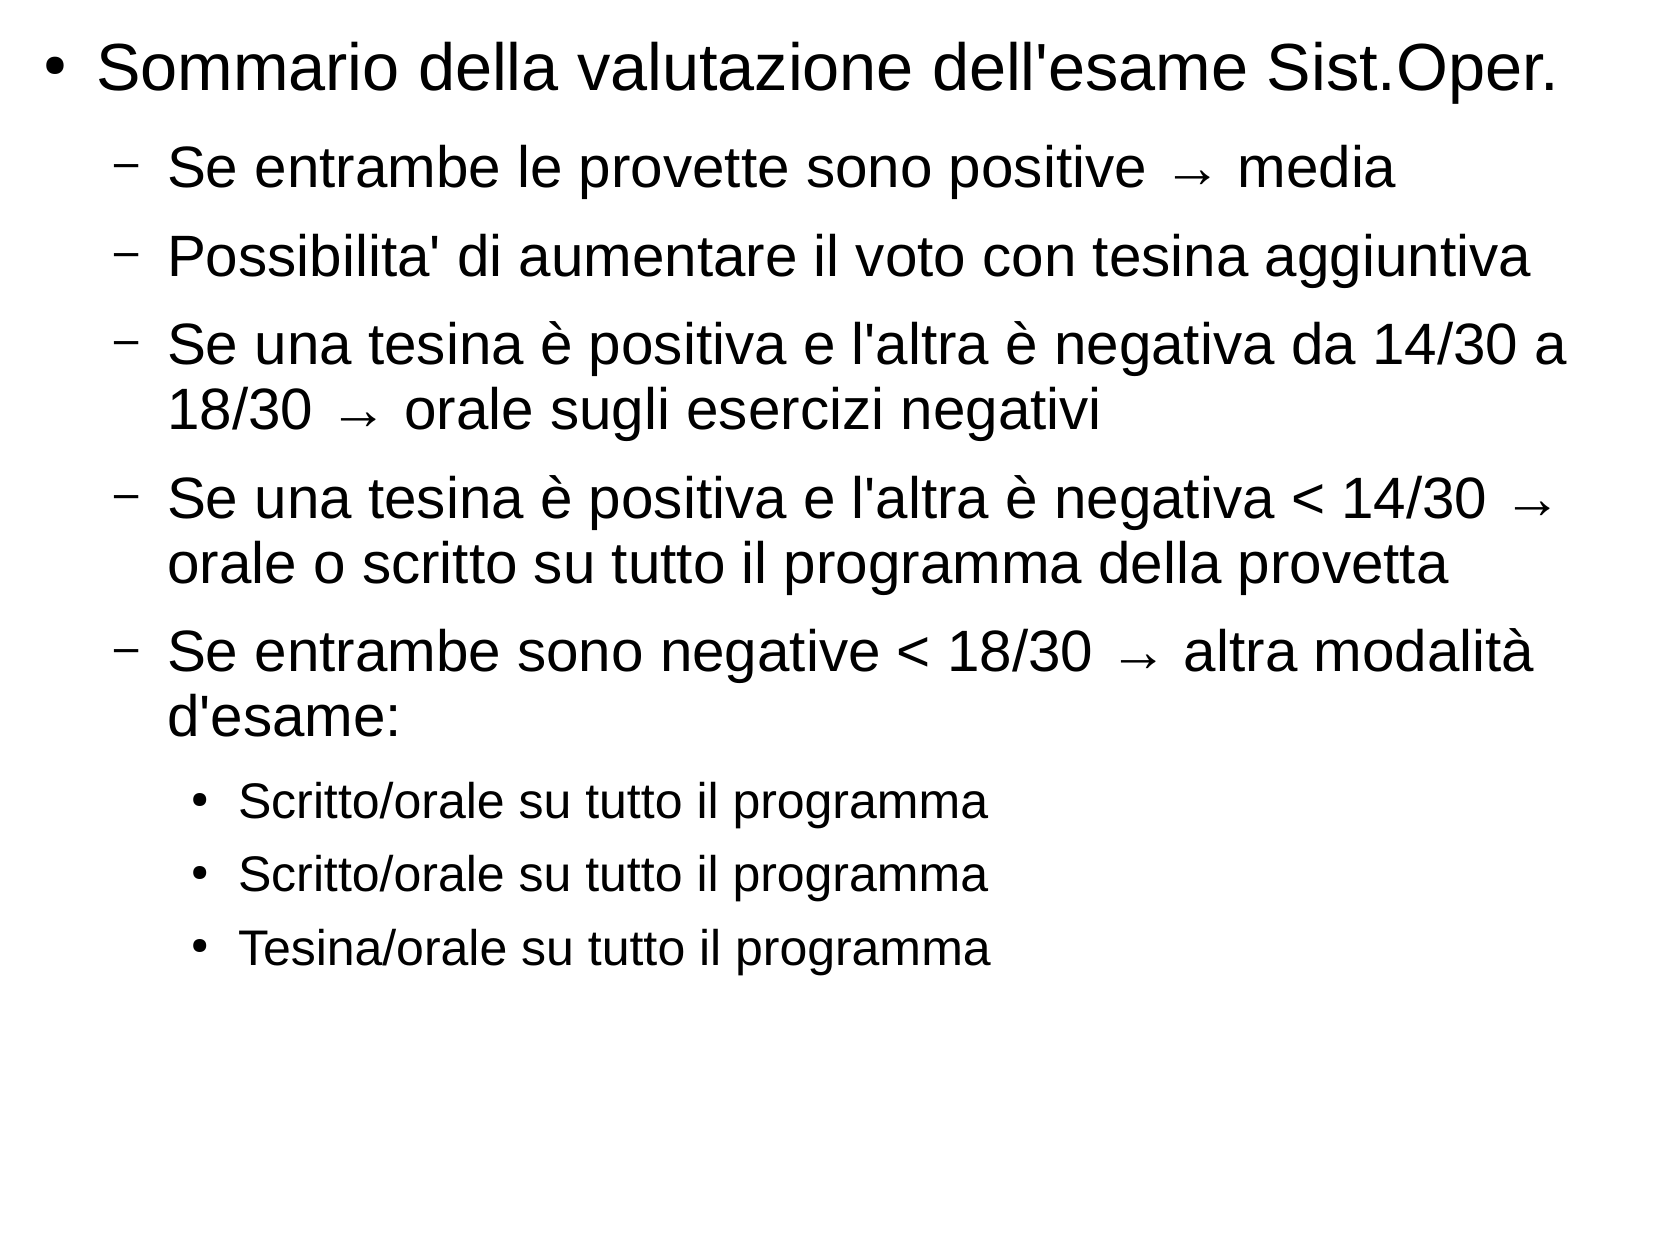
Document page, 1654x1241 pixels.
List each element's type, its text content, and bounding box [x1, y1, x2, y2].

list Sommario della valutazione dell'esame Sist.Oper. Se entrambe le provette sono positive → media Possibilita' di aumentare il voto con tesina aggiuntiva Se una tesina è positiva e l'altra è negativa da 14/30 a 18/30 → orale sugli esercizi negativi Se una tesina è positiva e l'altra è negativa < 14/30 → orale o scritto su tutto il programma della provetta Se entrambe sono negative < 18/30 → altra modalità d'esame: Scritto/orale su tutto il programma Scritto/orale su tutto il programma Tesina/orale su tutto il programma [25, 30, 1619, 1010]
